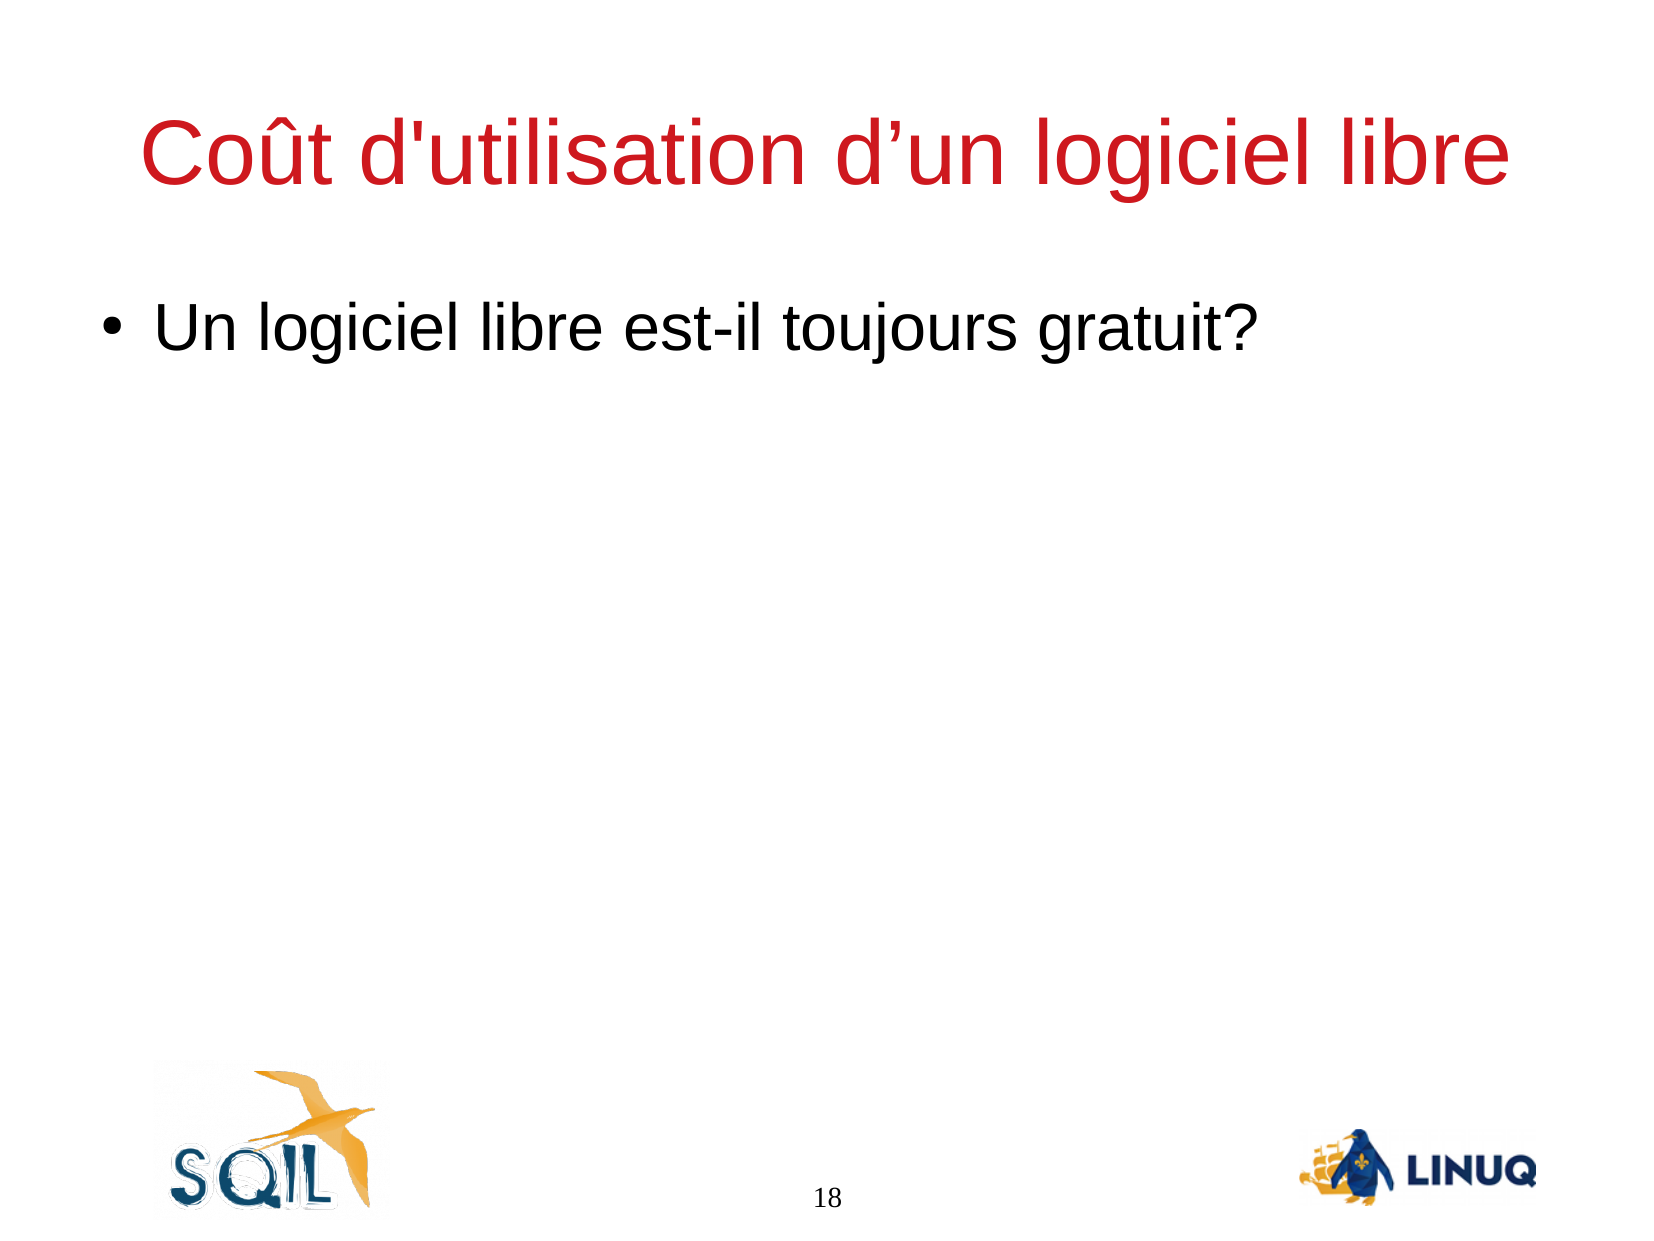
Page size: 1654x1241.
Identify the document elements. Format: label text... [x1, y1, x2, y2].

list Un logiciel libre est-il toujours gratuit? [82, 290, 1571, 1010]
title Coût d'utilisation d’un logiciel libre [82, 49, 1571, 257]
picture [153, 1060, 390, 1220]
picture [1299, 1129, 1536, 1206]
